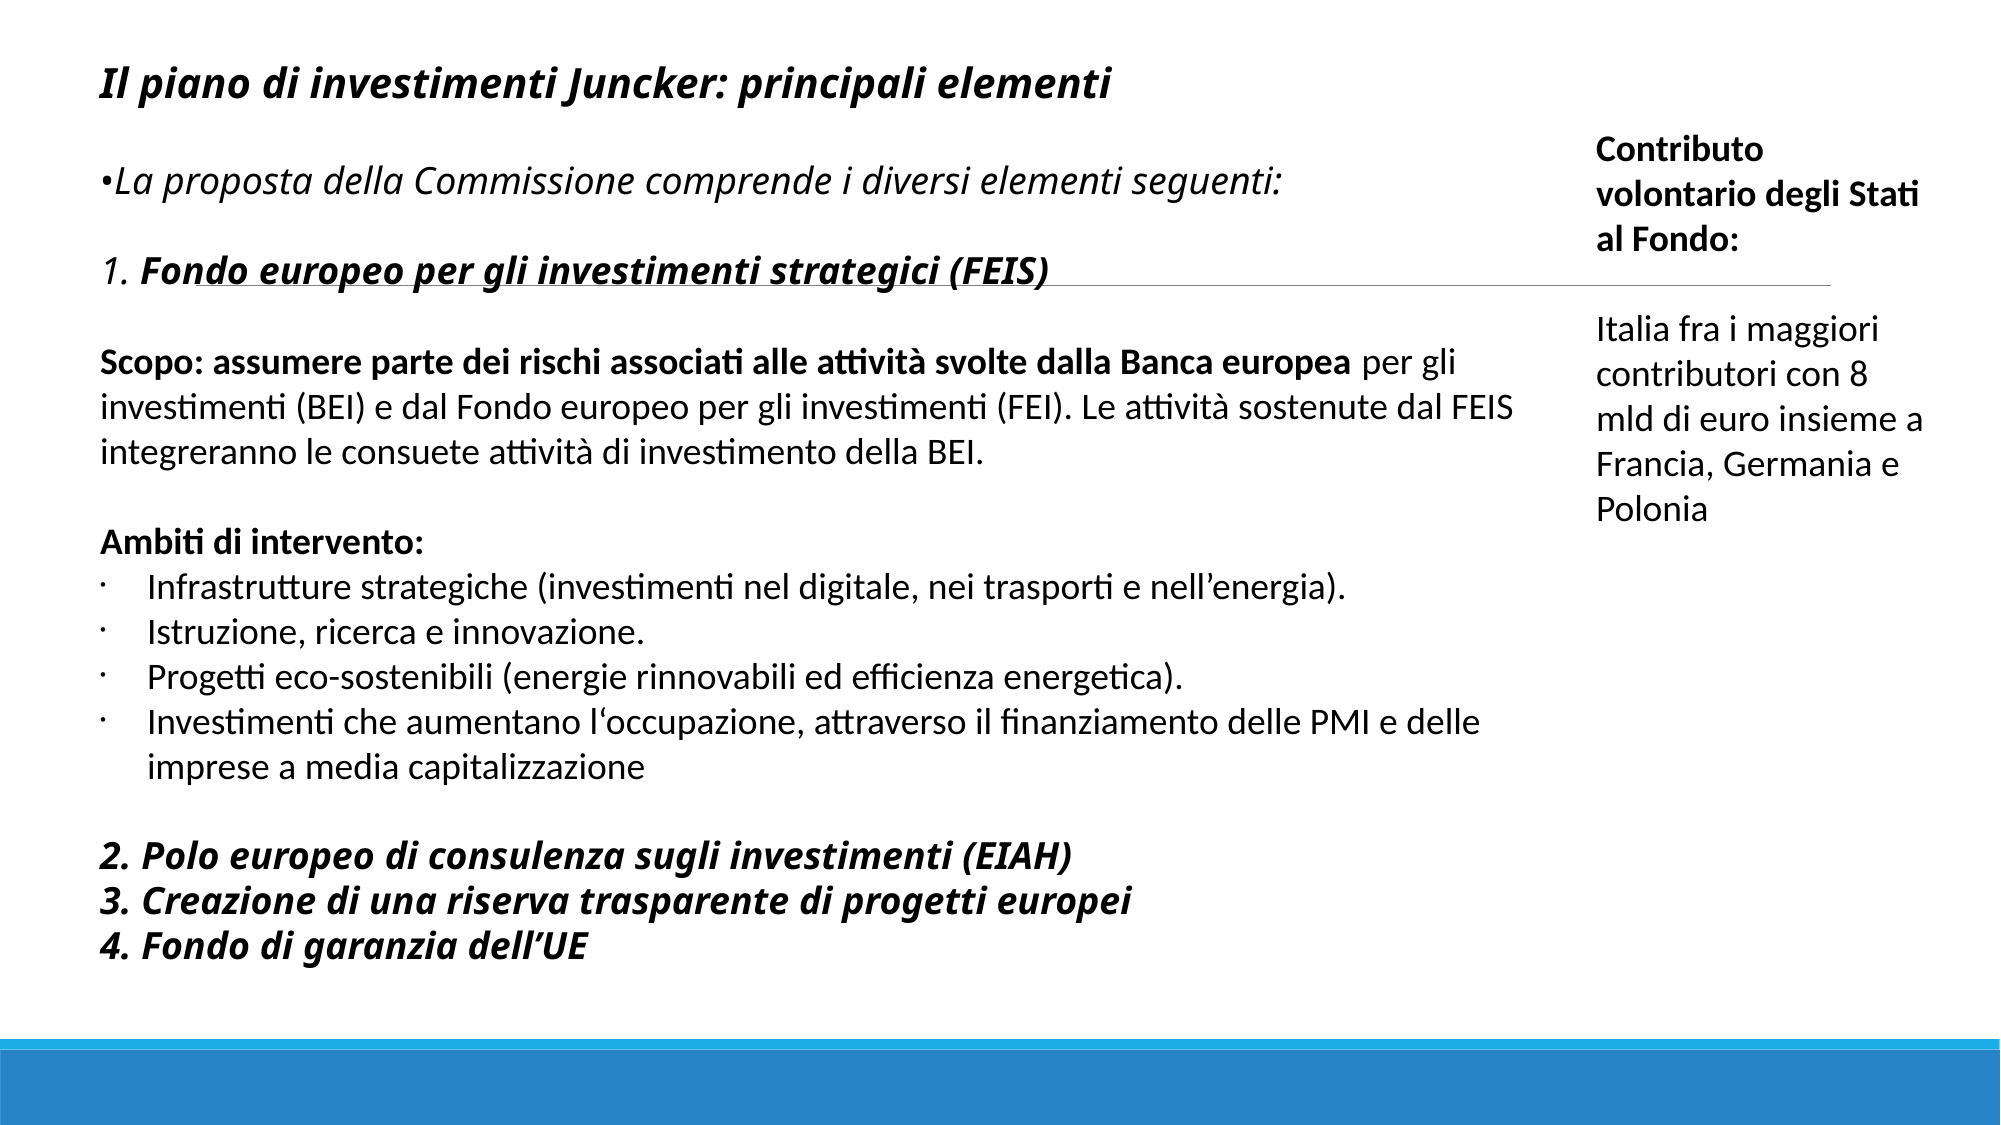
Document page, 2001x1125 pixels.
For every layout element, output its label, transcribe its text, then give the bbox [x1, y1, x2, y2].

text_box Contributo volontario degli Stati al Fondo: Italia fra i maggiori contributori con 8 mld di euro insieme a Francia, Germania e Polonia [1581, 116, 1946, 537]
text_box Il piano di investimenti Juncker: principali elementi •La proposta della Commissione comprende i diversi elementi seguenti: 1. Fondo europeo per gli investimenti strategici (FEIS) Scopo: assumere parte dei rischi associati alle attività svolte dalla Banca europea per gli investimenti (BEI) e dal Fondo europeo per gli investimenti (FEI). Le attività sostenute dal FEIS integreranno le consuete attività di investimento della BEI. Ambiti di intervento: Infrastrutture strategiche (investimenti nel digitale, nei trasporti e nell’energia). Istruzione, ricerca e innovazione. Progetti eco-sostenibili (energie rinnovabili ed efficienza energetica). Investimenti che aumentano l‘occupazione, attraverso il finanziamento delle PMI e delle imprese a media capitalizzazione 2. Polo europeo di consulenza sugli investimenti (EIAH) 3. Creazione di una riserva trasparente di progetti europei 4. Fondo di garanzia dell’UE [85, 49, 1536, 1020]
